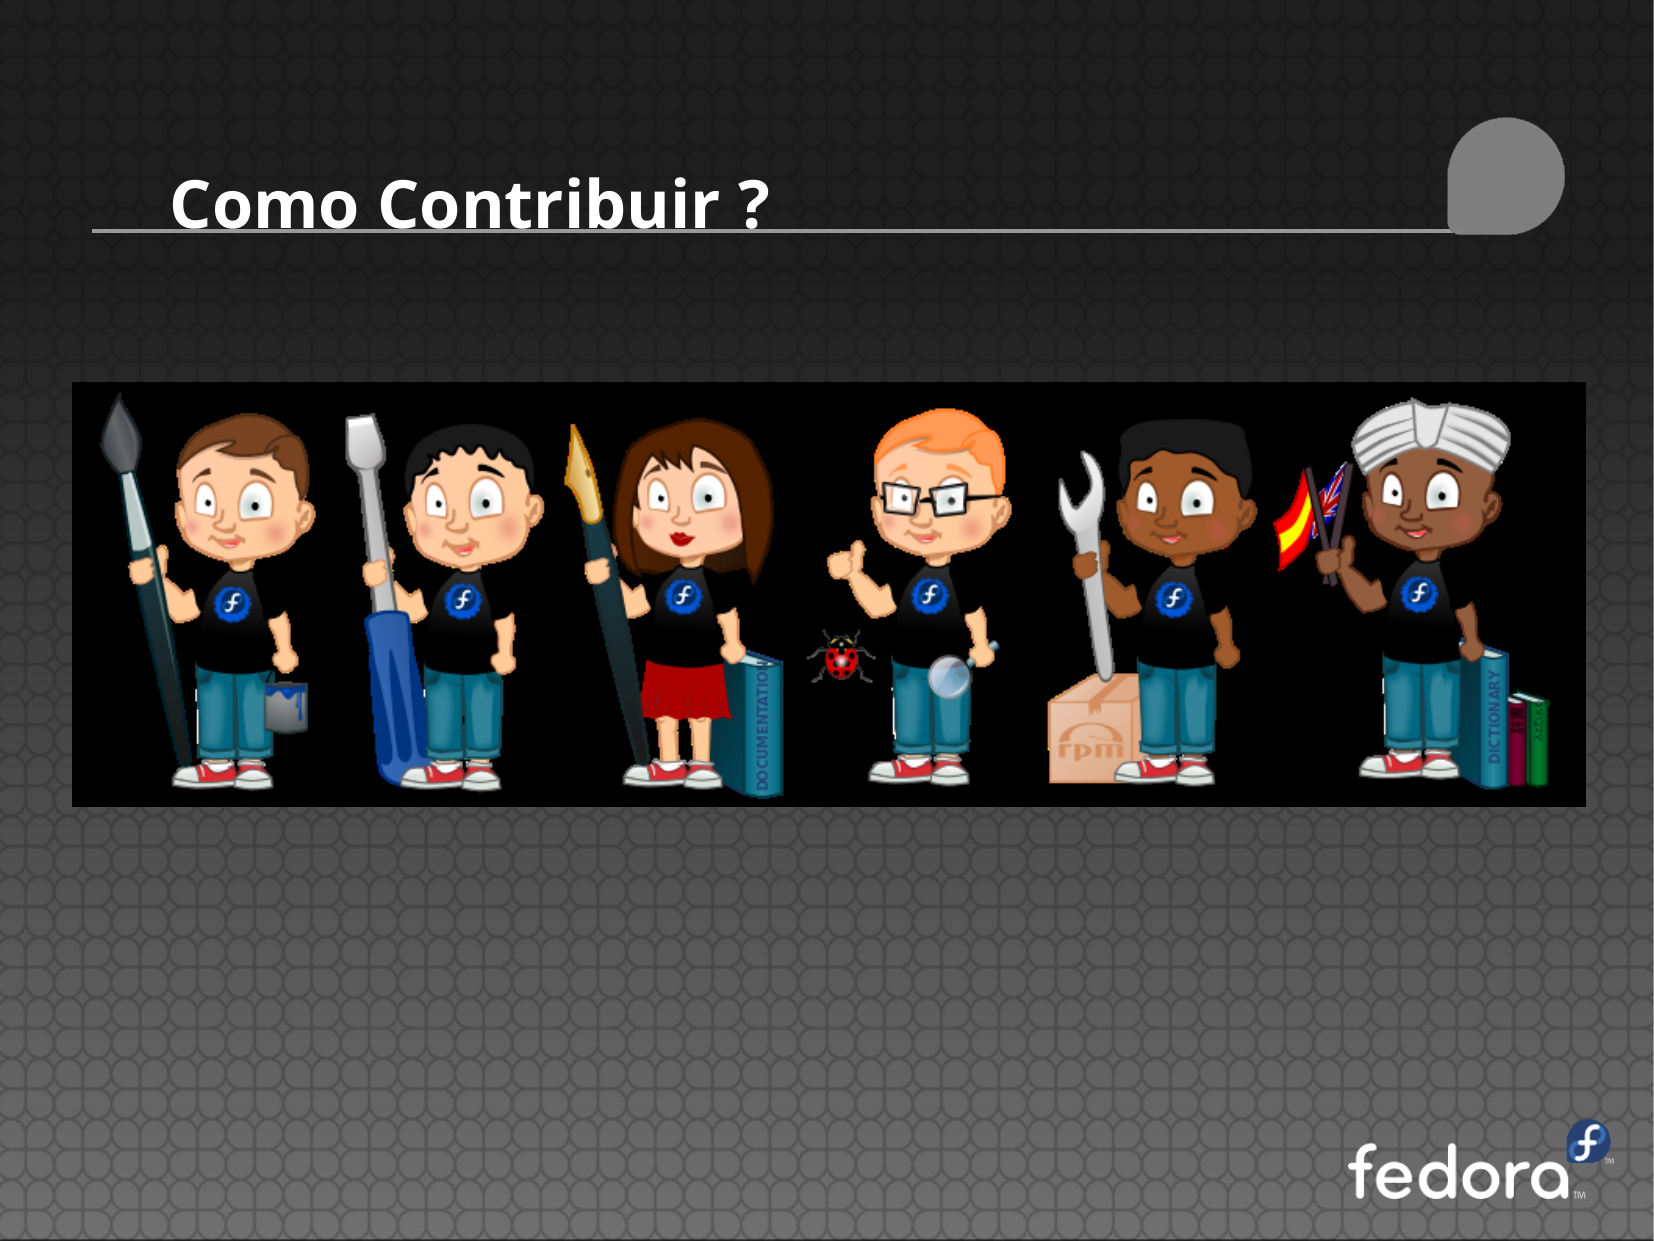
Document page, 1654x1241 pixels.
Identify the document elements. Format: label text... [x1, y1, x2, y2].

picture [0, 0, 1654, 1241]
title Como Contribuir ? [169, 127, 1501, 278]
